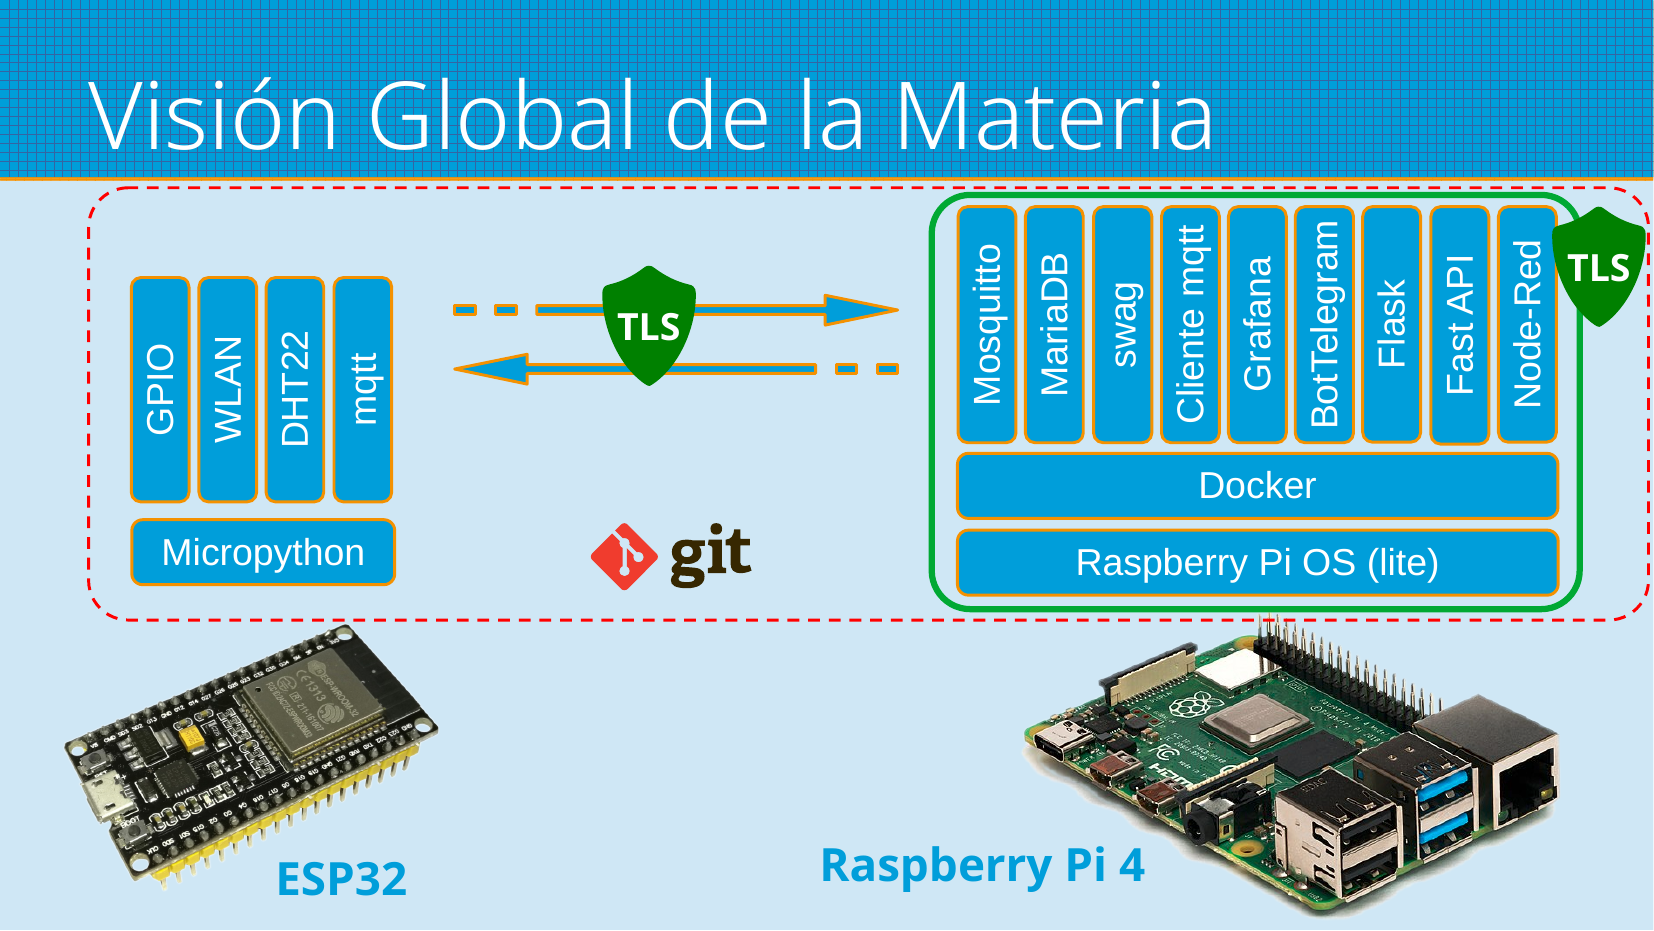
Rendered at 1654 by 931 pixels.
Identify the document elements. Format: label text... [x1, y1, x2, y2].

picture [1009, 601, 1557, 606]
text_box MariaDB [1025, 206, 1084, 443]
text_box Node-Red [1498, 206, 1557, 443]
text_box [666, 364, 816, 374]
text_box BotTelegram [1295, 206, 1354, 443]
text_box [495, 305, 517, 315]
text_box Raspberry Pi OS (lite) [957, 530, 1559, 596]
text_box [454, 305, 476, 315]
text_box Raspberry Pi 4 [813, 826, 1260, 902]
text_box swag [1093, 206, 1152, 443]
text_box Grafana [1228, 206, 1287, 443]
title Visión Global de la Materia [88, 14, 1565, 178]
text_box [536, 305, 604, 315]
text_box TLS [602, 265, 696, 386]
text_box WLAN [198, 277, 257, 502]
text_box DHT22 [266, 277, 324, 502]
text_box GPIO [131, 277, 190, 502]
text_box Cliente mqtt [1161, 206, 1220, 443]
text_box mqtt [334, 277, 392, 502]
text_box ESP32 [269, 840, 458, 916]
text_box [695, 295, 898, 326]
picture [590, 522, 753, 591]
picture [1009, 605, 1567, 931]
text_box Docker [957, 453, 1558, 519]
picture [59, 620, 443, 892]
text_box Mosquitto [958, 206, 1016, 443]
text_box [454, 354, 632, 385]
text_box Micropython [131, 519, 395, 585]
text_box [836, 364, 857, 374]
text_box [877, 364, 898, 374]
text_box Fast API [1430, 206, 1489, 445]
text_box Flask [1362, 206, 1421, 443]
text_box TLS [1552, 206, 1646, 327]
